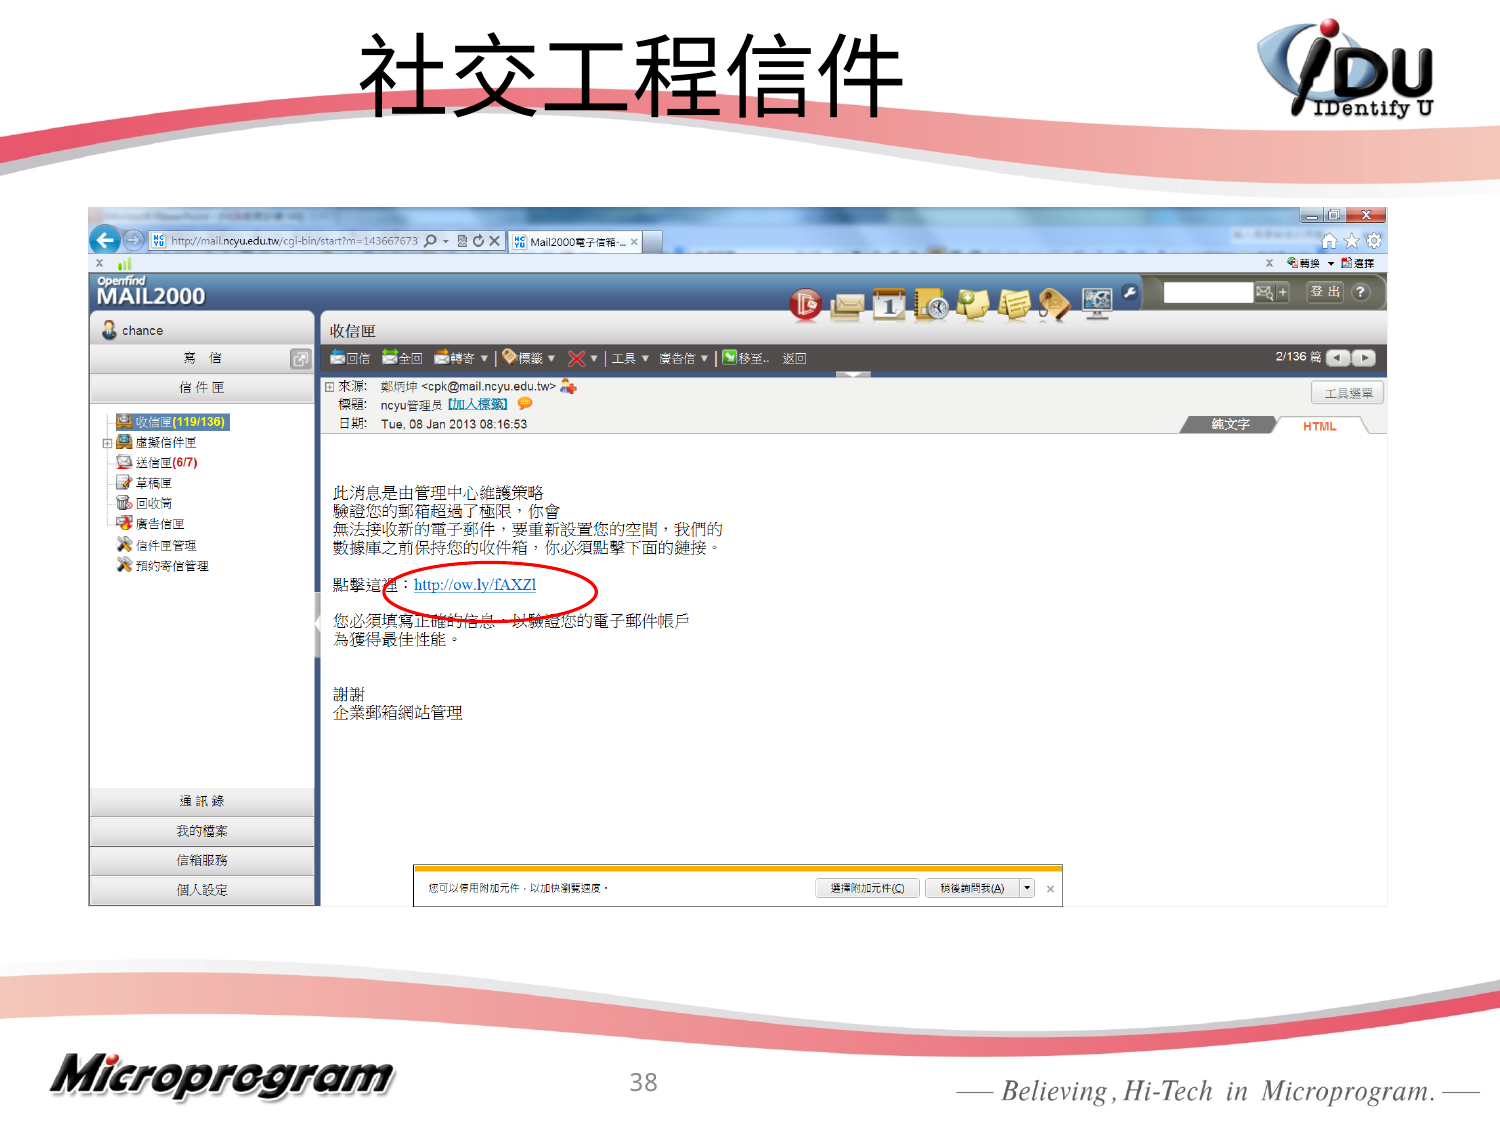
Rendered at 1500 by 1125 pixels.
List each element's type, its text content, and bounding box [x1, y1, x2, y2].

title 社交工程信件 [35, 11, 1231, 118]
text_box [468, 1053, 819, 1114]
picture [88, 208, 1388, 907]
